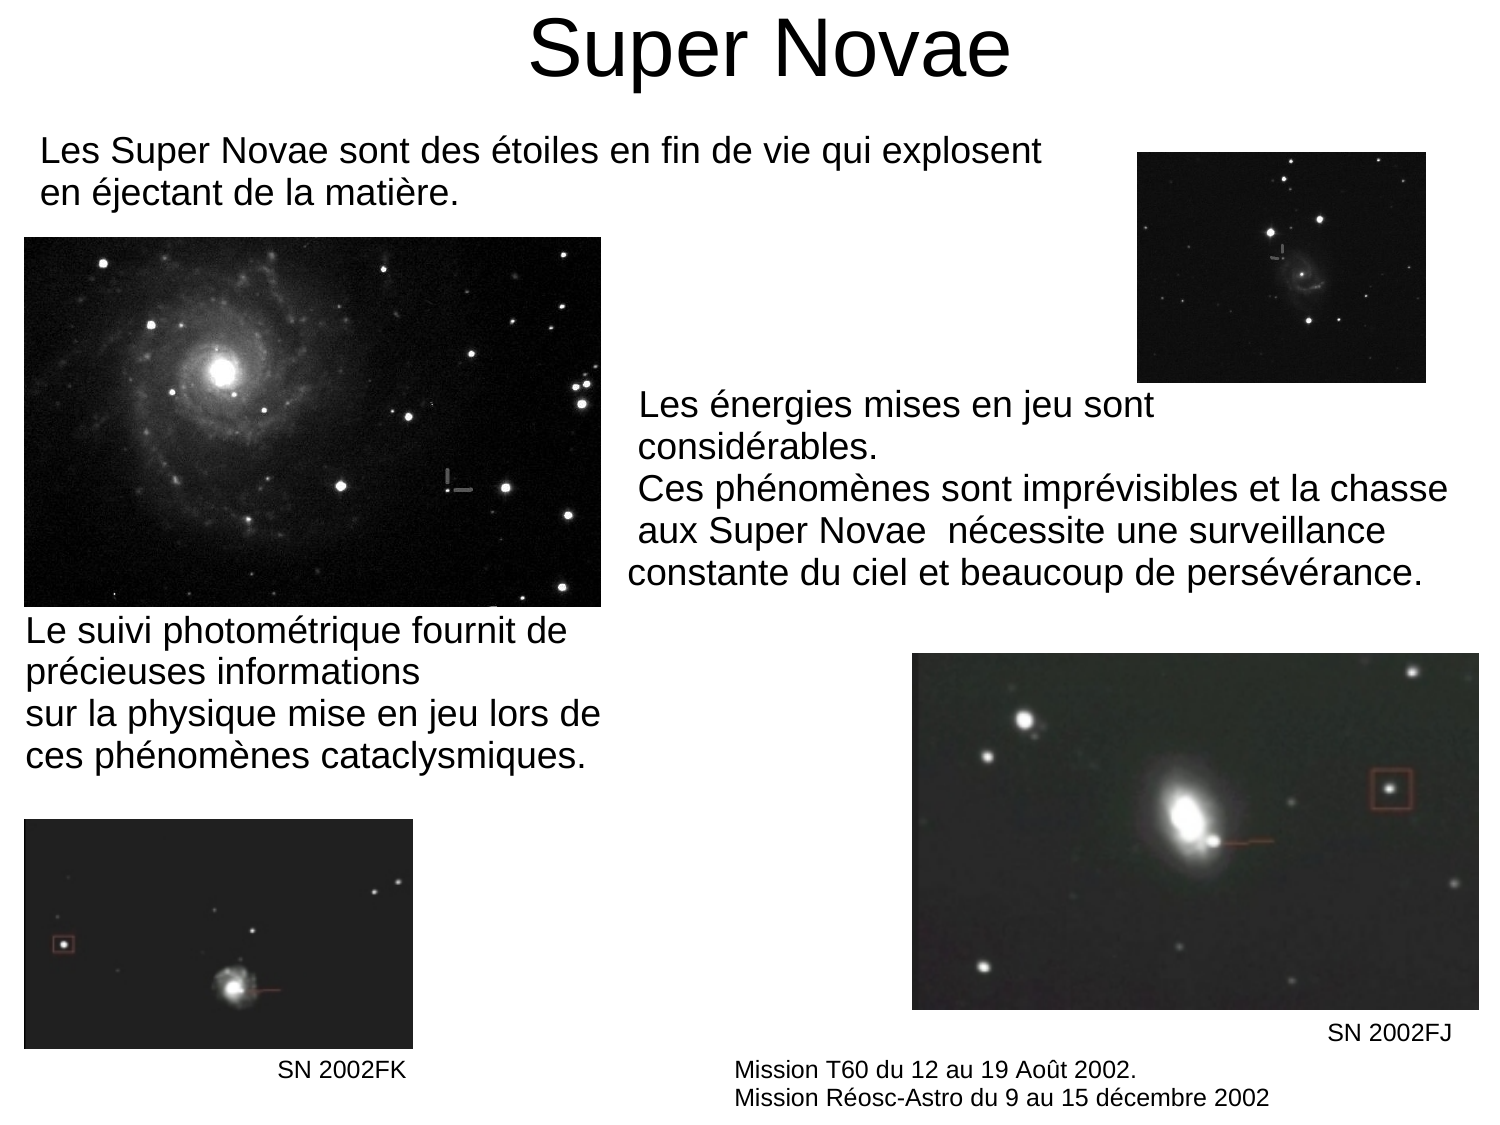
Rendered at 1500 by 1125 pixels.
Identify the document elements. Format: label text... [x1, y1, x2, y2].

text_box Le suivi photométrique fournit de précieuses informations sur la physique mise en jeu lors de ces phénomènes cataclysmiques. [0, 604, 617, 785]
text_box Les Super Novae sont des étoiles en fin de vie qui explosent en éjectant de la matière. [24, 124, 1068, 222]
text_box Super Novae [512, 0, 1038, 102]
text_box Les énergies mises en jeu sont considérables. Ces phénomènes sont imprévisibles et la chasse aux Super Novae nécessite une surveillance constante du ciel et beaucoup de persévérance. [612, 375, 1464, 602]
text_box SN 2002FJ [1312, 1012, 1468, 1055]
picture [912, 653, 1479, 1010]
text_box Mission T60 du 12 au 19 Août 2002. Mission Réosc-Astro du 9 au 15 décembre 2002 [712, 1049, 1287, 1120]
text_box SN 2002FK [262, 1049, 423, 1092]
picture [24, 237, 601, 604]
picture [1137, 152, 1426, 375]
picture [24, 819, 413, 1049]
